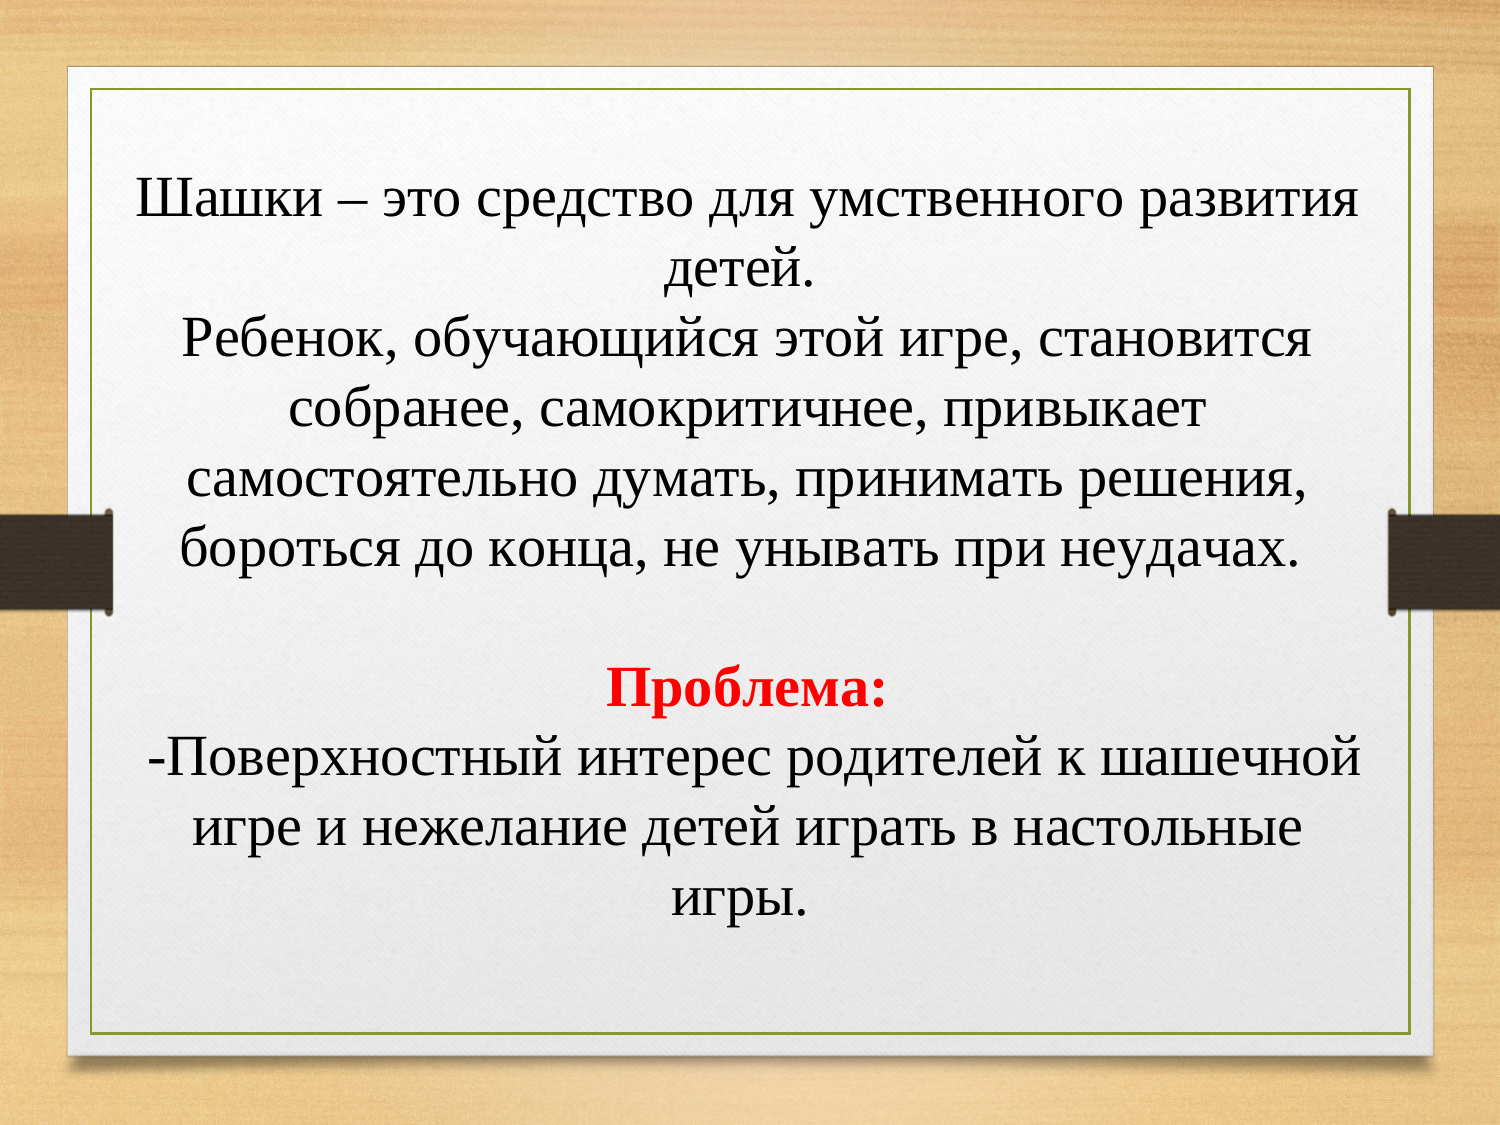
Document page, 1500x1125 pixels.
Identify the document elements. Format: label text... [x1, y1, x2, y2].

title Шашки – это средство для умственного развития детей. Ребенок, обучающийся этой игре, становится собранее, самокритичнее, привыкает самостоятельно думать, принимать решения, бороться до конца, не унывать при неудачах. Проблема: -Поверхностный интерес родителей к шашечной игре и нежелание детей играть в настольные игры. [102, 150, 1394, 1051]
